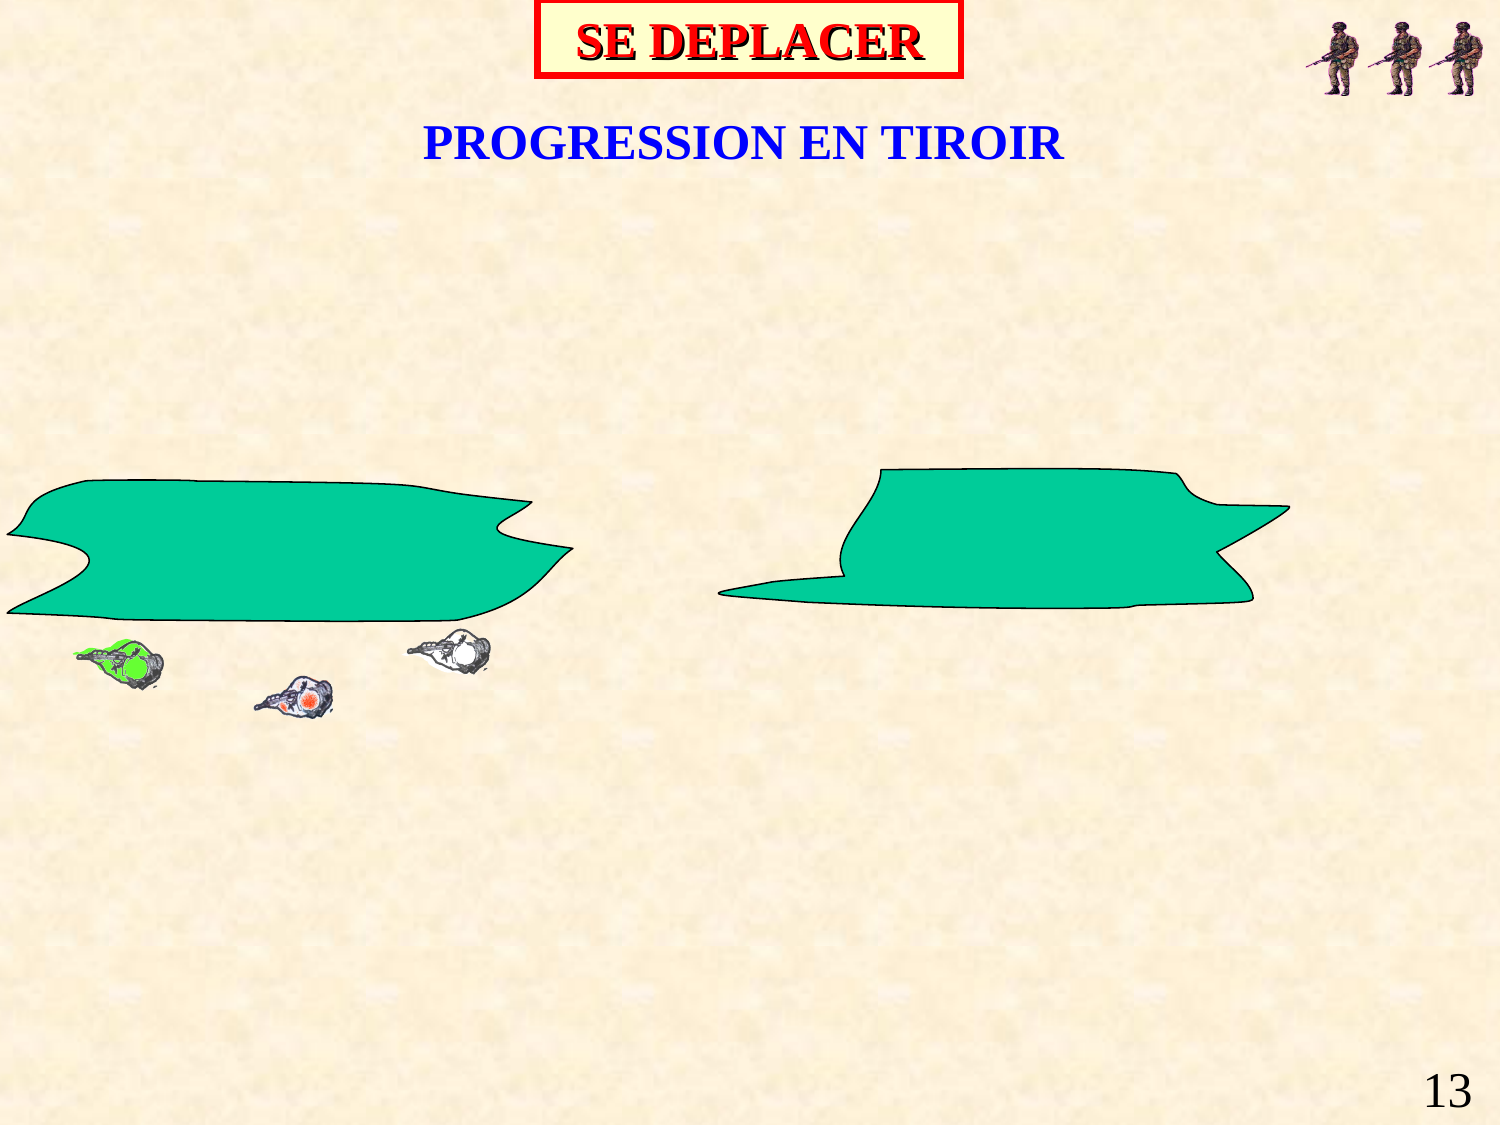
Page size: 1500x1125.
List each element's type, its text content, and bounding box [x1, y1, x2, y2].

text_box PROGRESSION EN TIROIR [408, 101, 1080, 178]
picture [0, 0, 1500, 1125]
text_box SE DEPLACER [537, 0, 961, 76]
